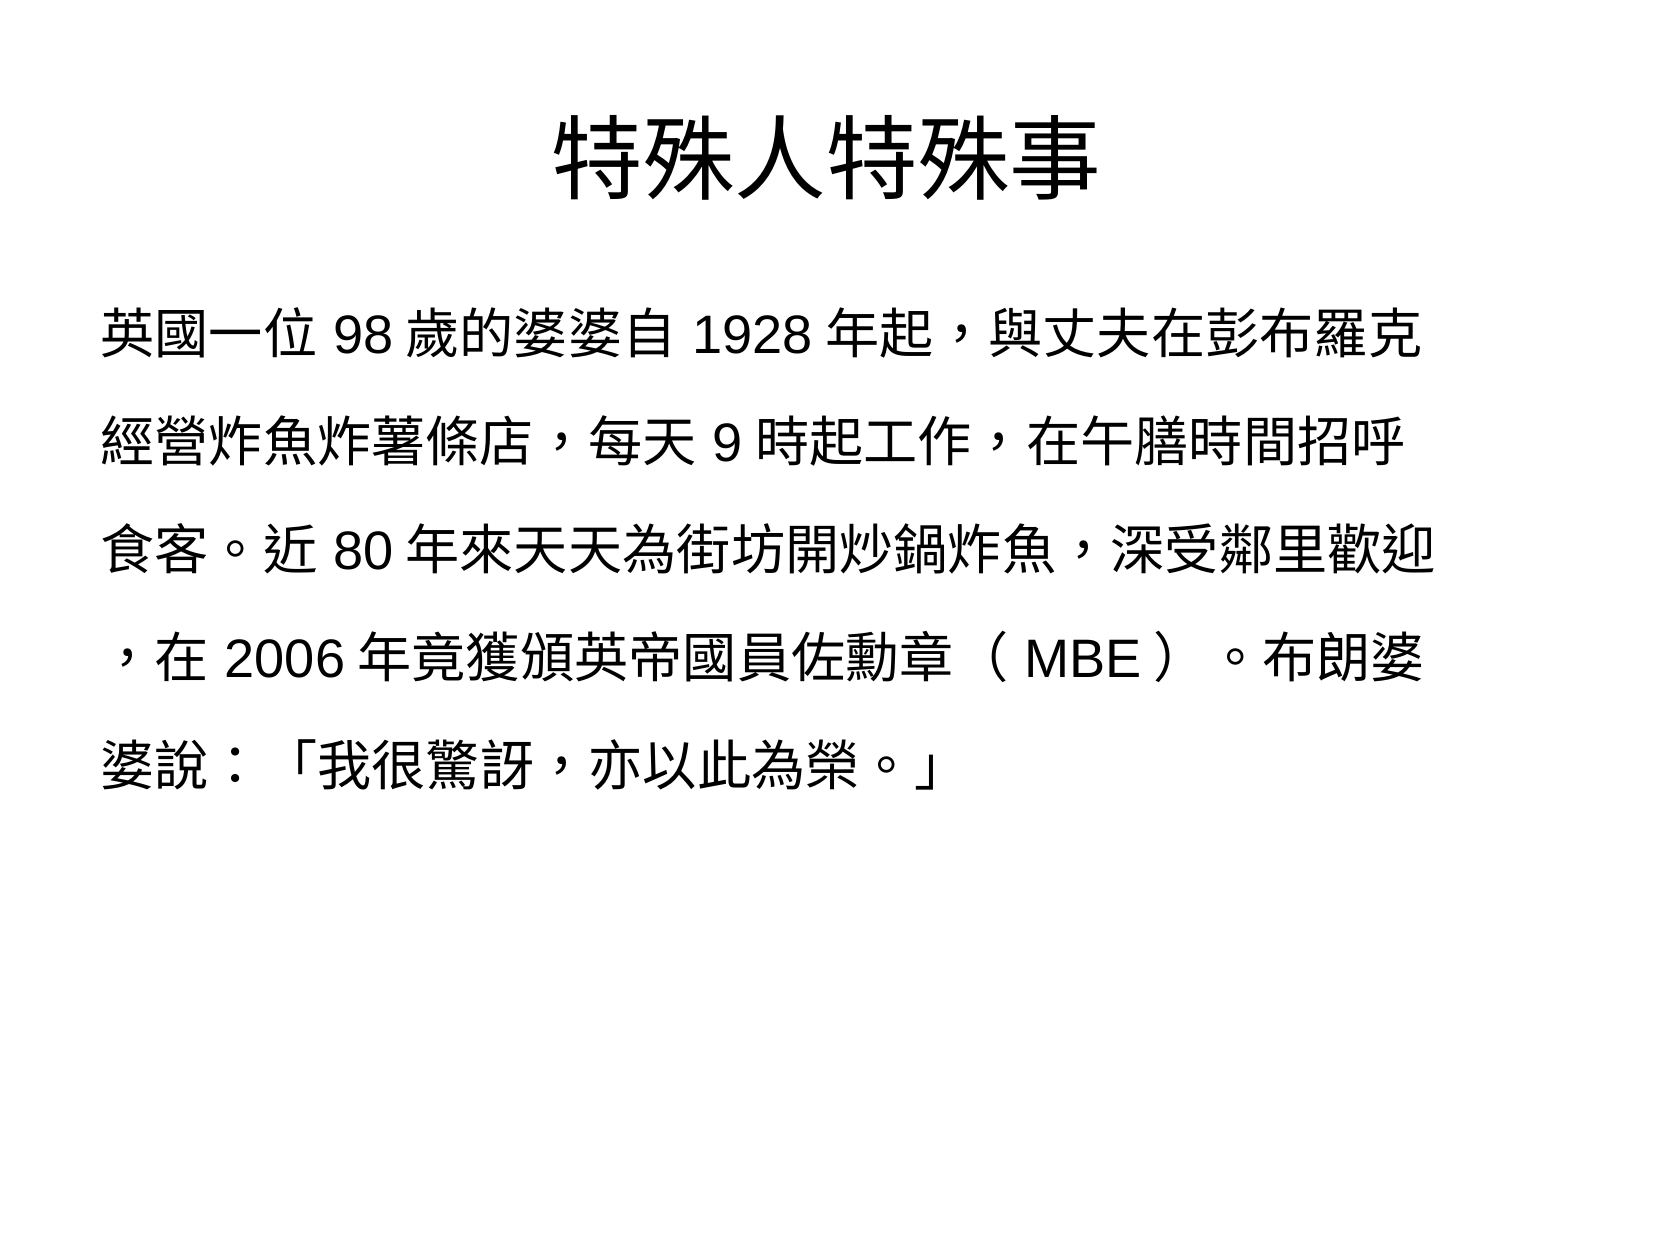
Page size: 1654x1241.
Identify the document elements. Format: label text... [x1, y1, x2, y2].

list 英國一位98歲的婆婆自1928年起，與丈夫在彭布羅克 經營炸魚炸薯條店，每天9時起工作，在午膳時間招呼 食客。近80年來天天為街坊開炒鍋炸魚，深受鄰里歡迎 ，在2006年竟獲頒英帝國員佐勳章（MBE）。布朗婆 婆說：「我很驚訝，亦以此為榮。」 [82, 290, 1571, 1109]
title 特殊人特殊事 [82, 49, 1571, 257]
